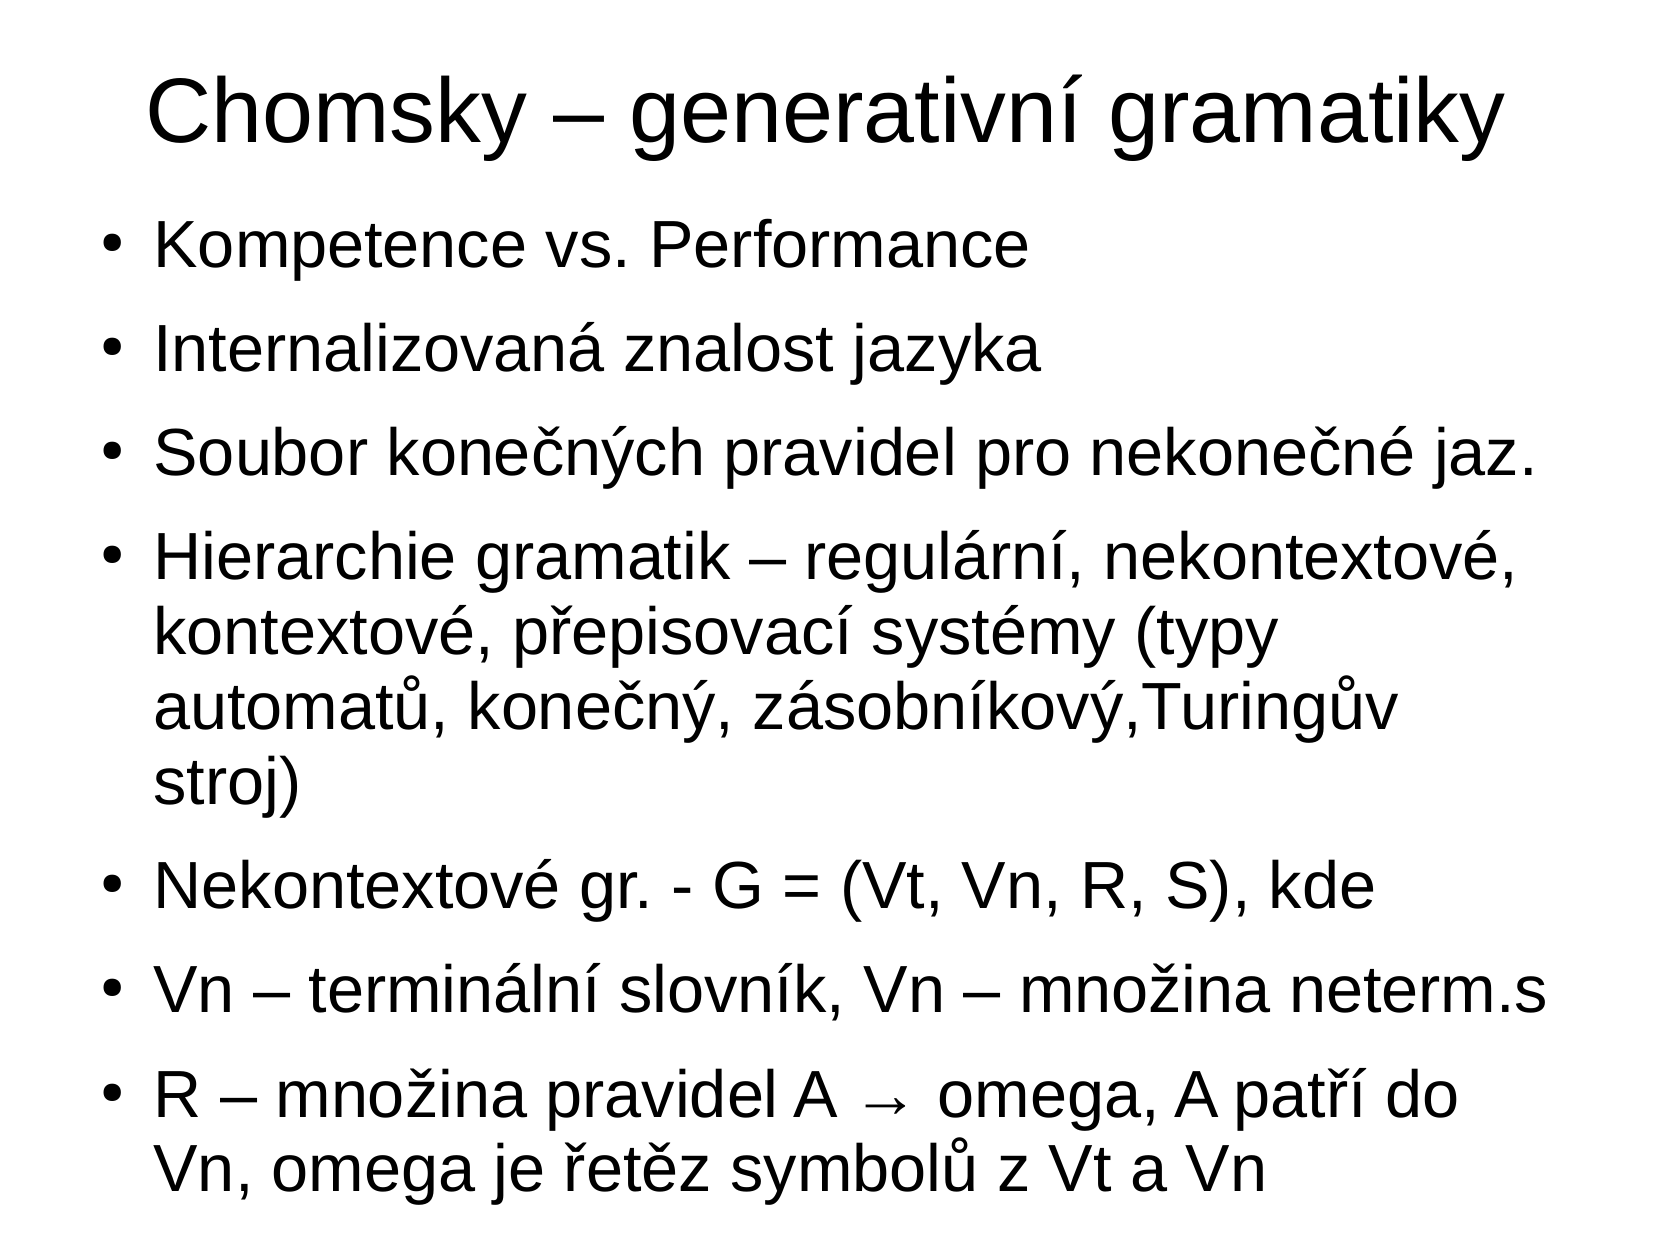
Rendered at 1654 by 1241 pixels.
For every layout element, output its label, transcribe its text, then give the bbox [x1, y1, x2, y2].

title Chomsky – generativní gramatiky [88, 43, 1565, 178]
list Kompetence vs. Performance Internalizovaná znalost jazyka Soubor konečných pravidel pro nekonečné jaz. Hierarchie gramatik – regulární, nekontextové, kontextové, přepisovací systémy (typy automatů, konečný, zásobníkový,Turingův stroj) Nekontextové gr. - G = (Vt, Vn, R, S), kde Vn – terminální slovník, Vn – množina neterm.s R – množina pravidel A → omega, A patří do Vn, omega je řetěz symbolů z Vt a Vn [82, 206, 1565, 1207]
